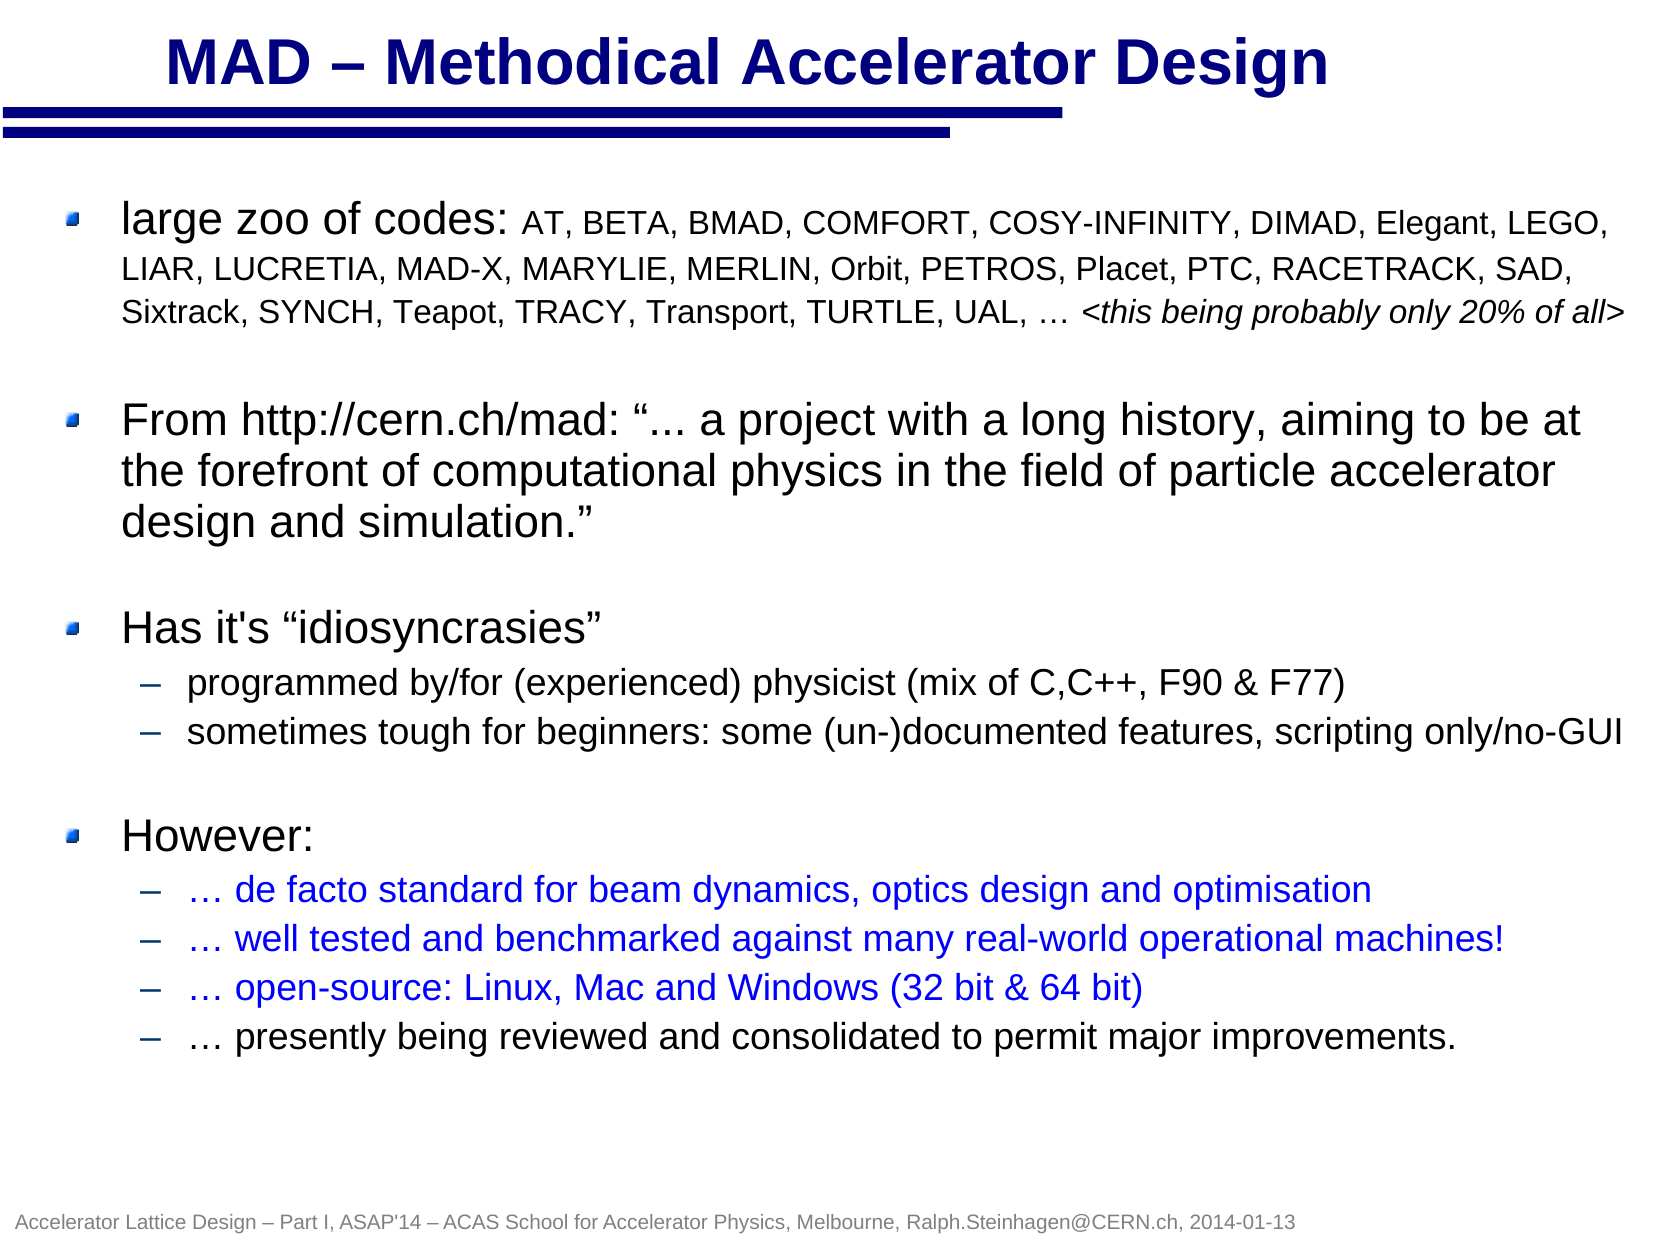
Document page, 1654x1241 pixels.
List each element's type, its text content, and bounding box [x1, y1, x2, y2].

title MAD – Methodical Accelerator Design [165, 0, 1501, 124]
list large zoo of codes: AT, BETA, BMAD, COMFORT, COSY-INFINITY, DIMAD, Elegant, LEGO, LIAR, LUCRETIA, MAD-X, MARYLIE, MERLIN, Orbit, PETROS, Placet, PTC, RACETRACK, SAD, Sixtrack, SYNCH, Teapot, TRACY, Transport, TURTLE, UAL, … <this being probably only 20% of all> From http://cern.ch/mad: “... a project with a long history, aiming to be at the forefront of computational physics in the field of particle accelerator design and simulation.” Has it's “idiosyncrasies” programmed by/for (experienced) physicist (mix of C,C++, F90 & F77) sometimes tough for beginners: some (un-)documented features, scripting only/no-GUI However: … de facto standard for beam dynamics, optics design and optimisation … well tested and benchmarked against many real-world operational machines! … open-source: Linux, Mac and Windows (32 bit & 64 bit) … presently being reviewed and consolidated to permit major improvements. [65, 192, 1628, 1205]
